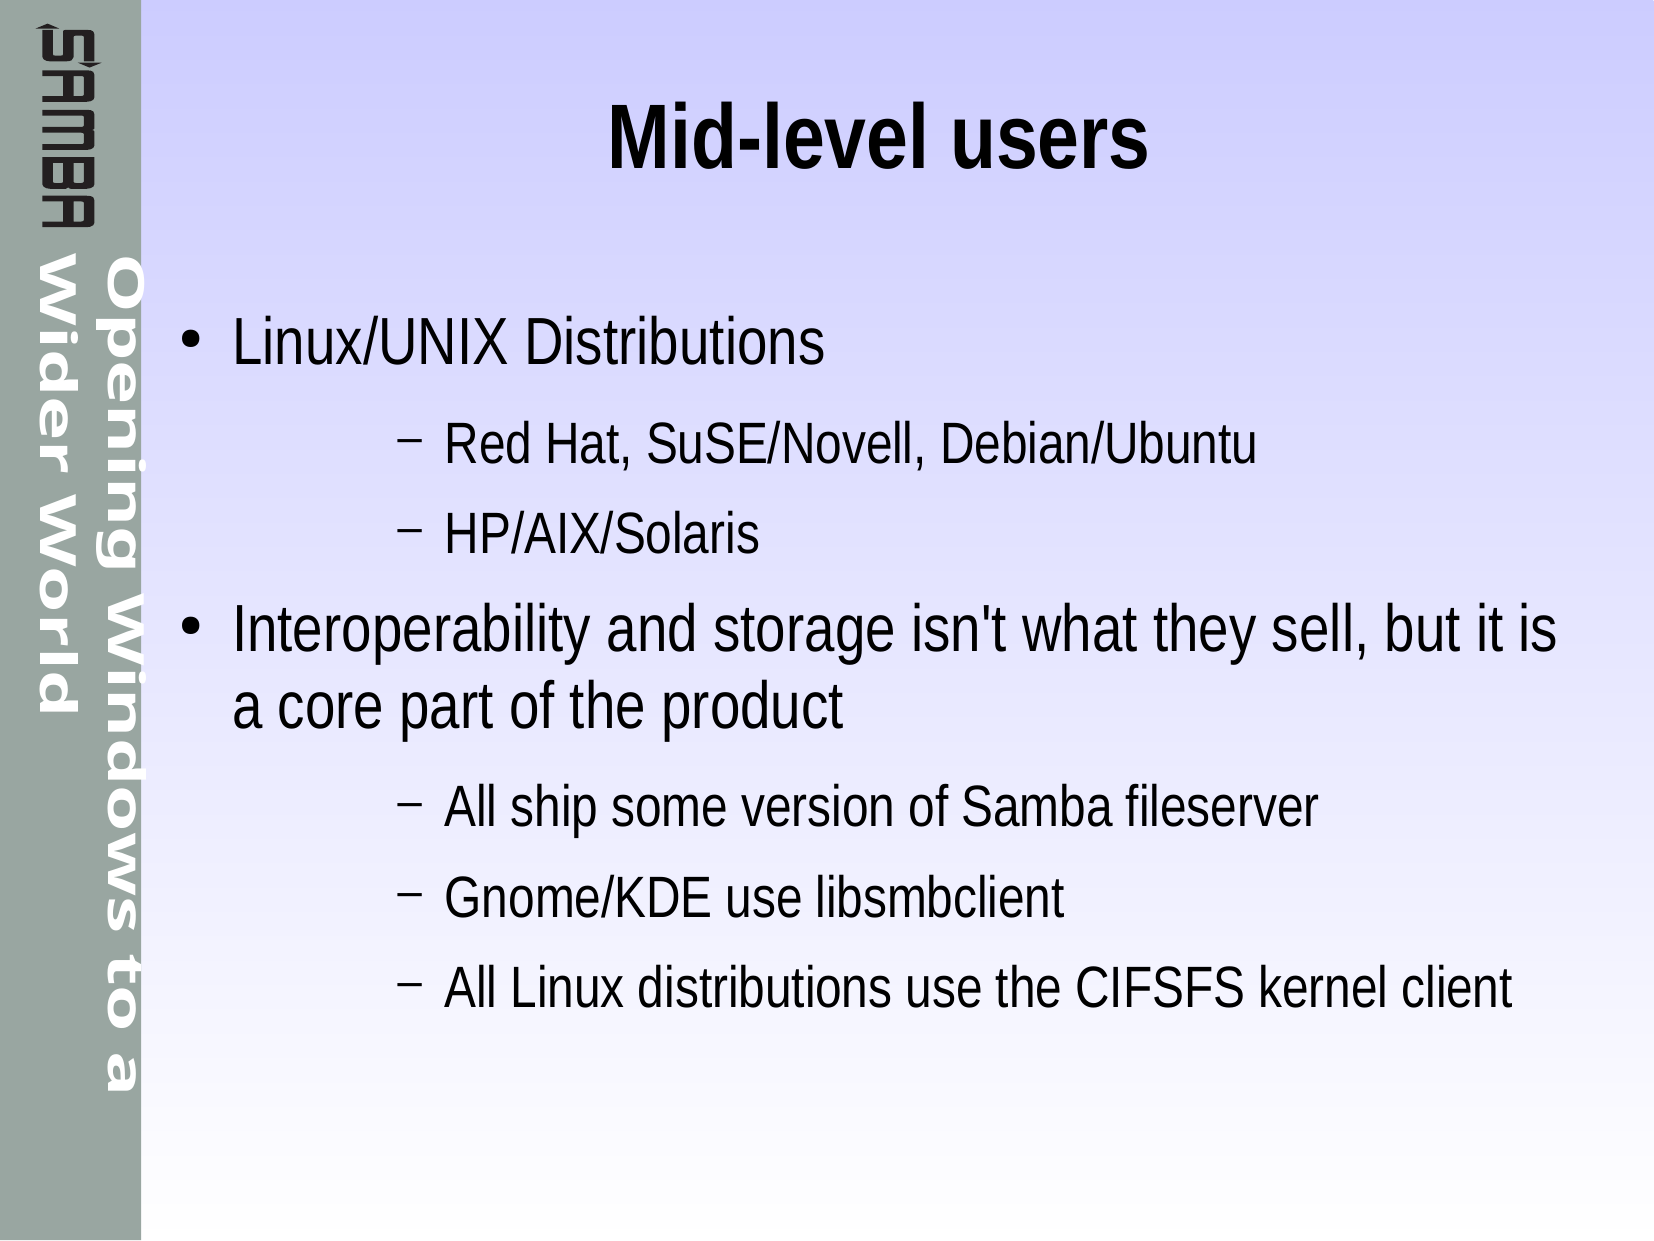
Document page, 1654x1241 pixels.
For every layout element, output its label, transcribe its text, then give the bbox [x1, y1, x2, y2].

list Linux/UNIX Distributions Red Hat, SuSE/Novell, Debian/Ubuntu HP/AIX/Solaris Interoperability and storage isn't what they sell, but it is a core part of the product All ship some version of Samba fileserver Gnome/KDE use libsmbclient All Linux distributions use the CIFSFS kernel client [161, 302, 1574, 1211]
title Mid-level users [173, 31, 1586, 239]
